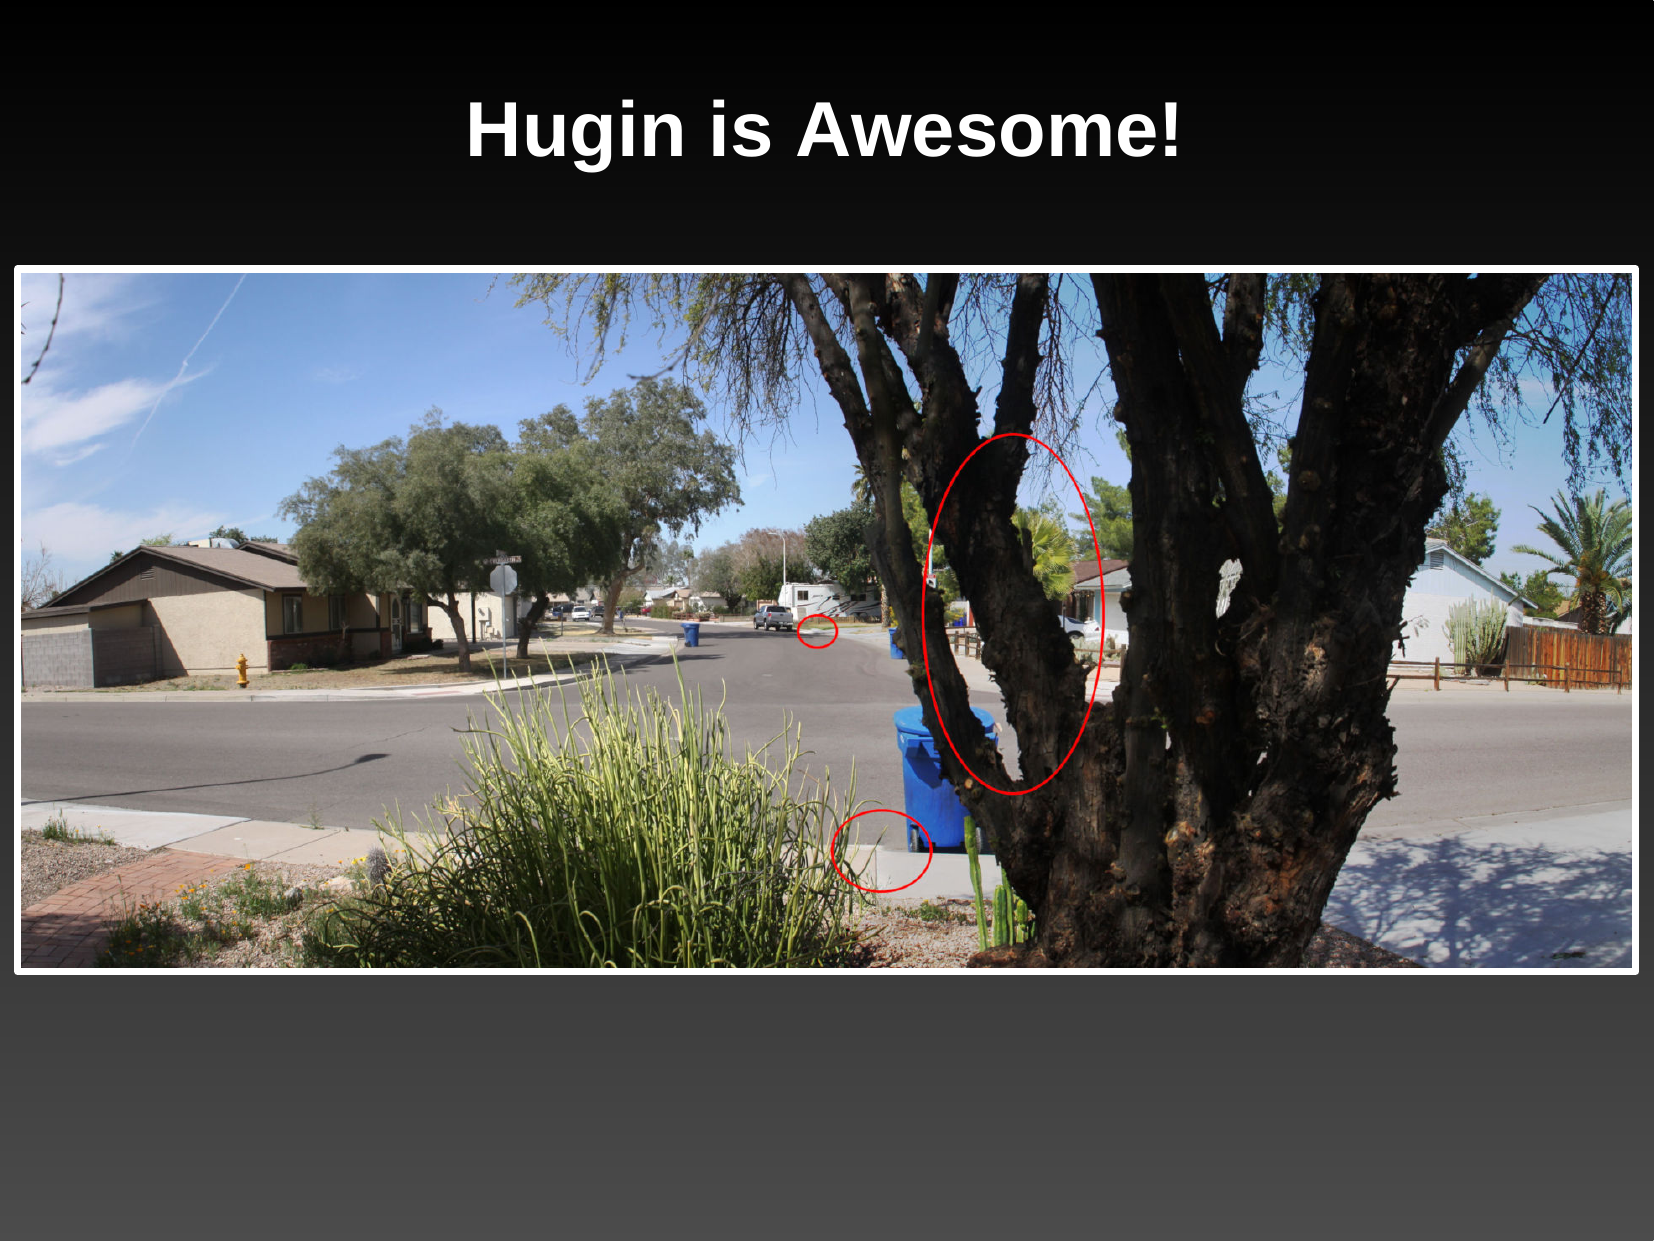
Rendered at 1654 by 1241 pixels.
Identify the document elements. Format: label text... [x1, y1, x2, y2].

title Hugin is Awesome! [119, 70, 1533, 188]
picture [21, 272, 1632, 968]
